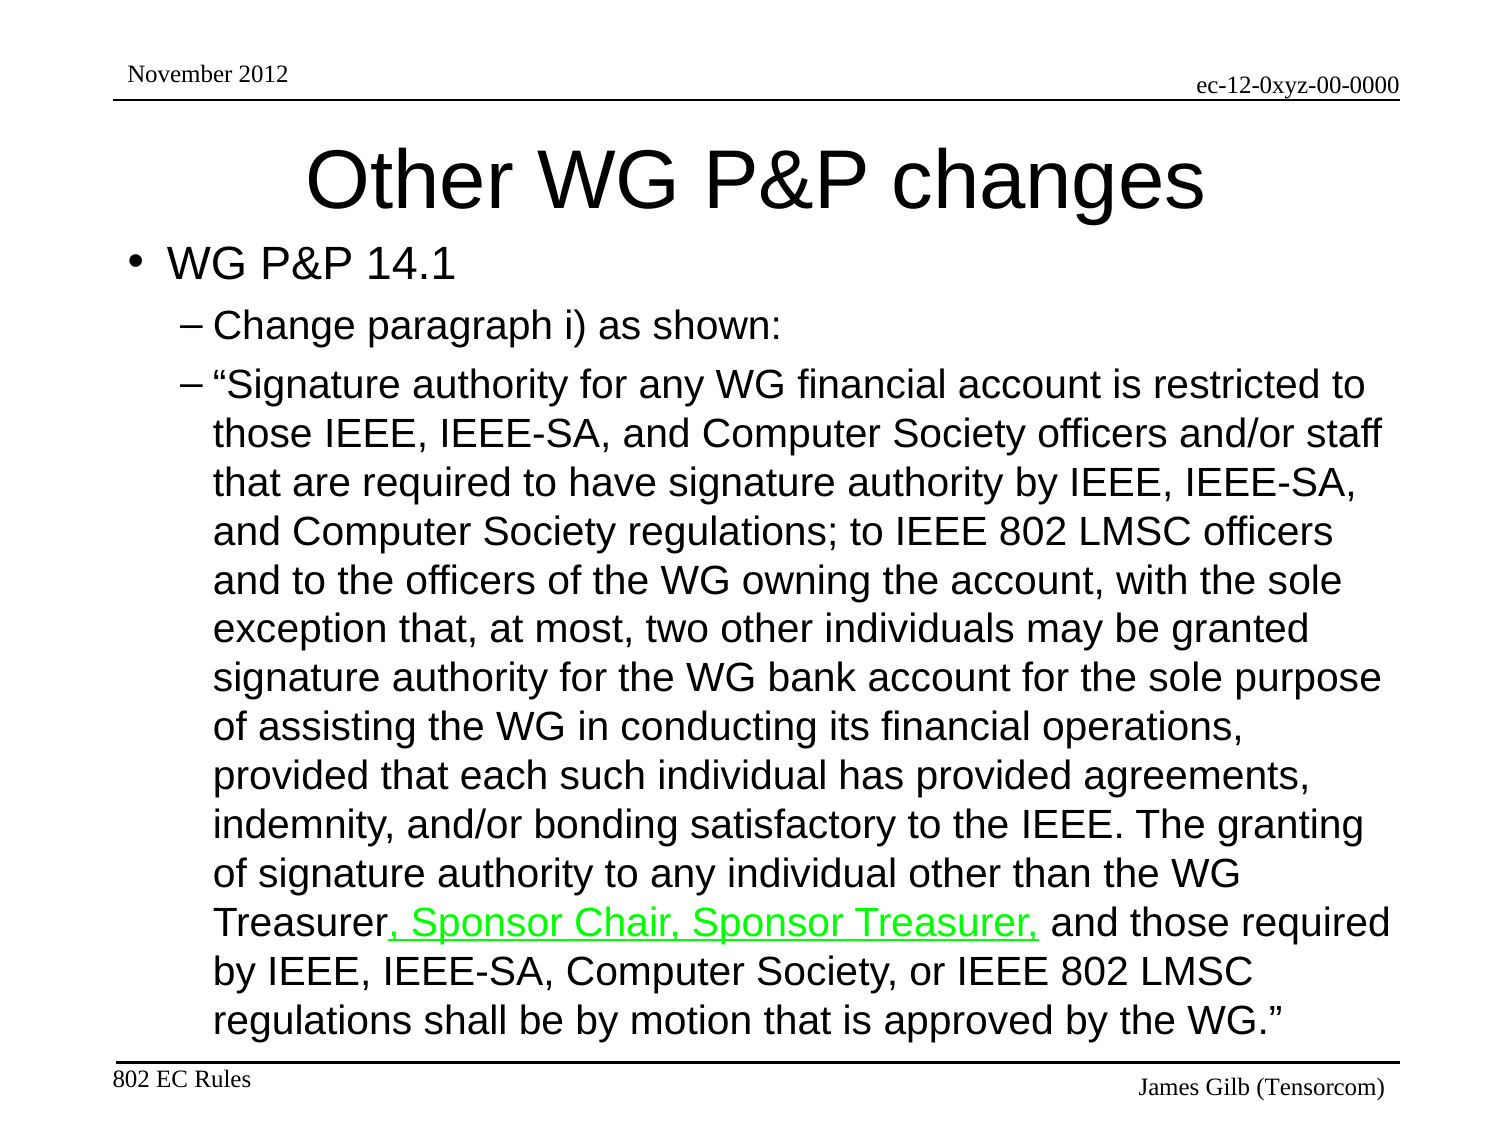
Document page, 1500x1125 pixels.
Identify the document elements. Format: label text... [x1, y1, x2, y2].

list WG P&P 14.1 Change paragraph i) as shown: “Signature authority for any WG financial account is restricted to those IEEE, IEEE-SA, and Computer Society officers and/or staff that are required to have signature authority by IEEE, IEEE-SA, and Computer Society regulations; to IEEE 802 LMSC officers and to the officers of the WG owning the account, with the sole exception that, at most, two other individuals may be granted signature authority for the WG bank account for the sole purpose of assisting the WG in conducting its financial operations, provided that each such individual has provided agreements, indemnity, and/or bonding satisfactory to the IEEE. The granting of signature authority to any individual other than the WG Treasurer, Sponsor Chair, Sponsor Treasurer, and those required by IEEE, IEEE-SA, Computer Society, or IEEE 802 LMSC regulations shall be by motion that is approved by the WG.” [112, 224, 1426, 1051]
title Other WG P&P changes [112, 112, 1401, 224]
